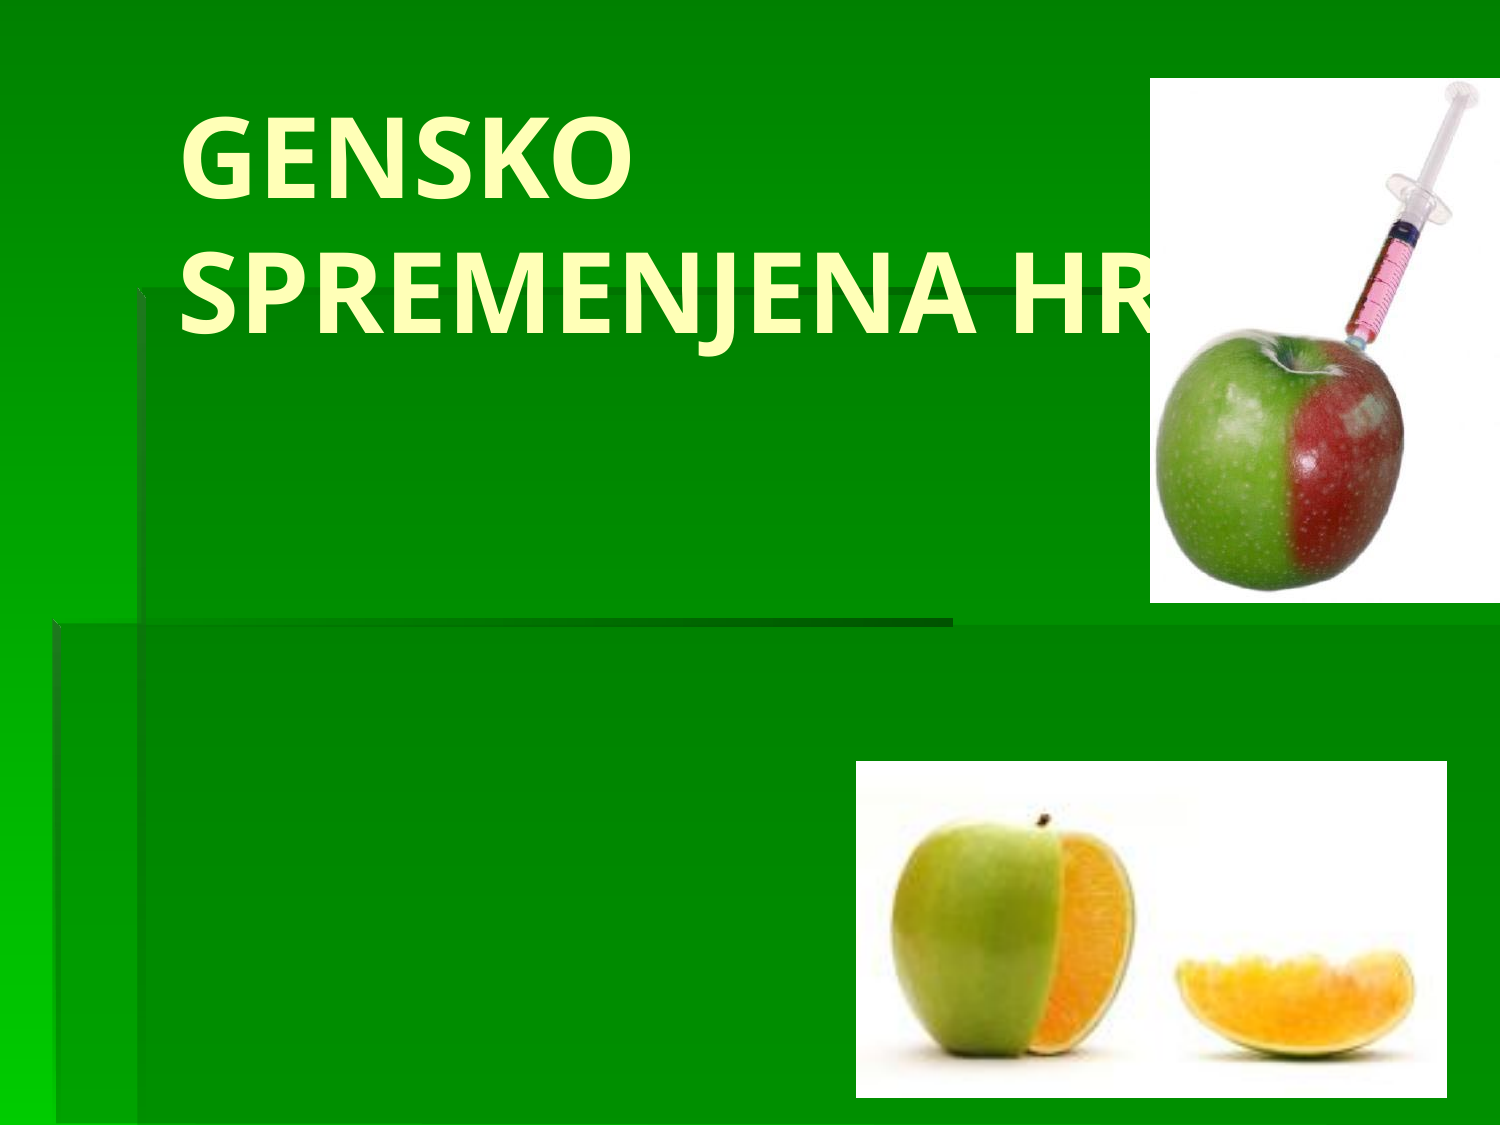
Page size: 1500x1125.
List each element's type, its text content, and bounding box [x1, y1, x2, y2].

title GENSKO SPREMENJENA HRANA [162, 78, 1150, 503]
picture [856, 761, 1447, 1098]
subtitle [159, 503, 1272, 938]
picture [1150, 78, 1500, 603]
